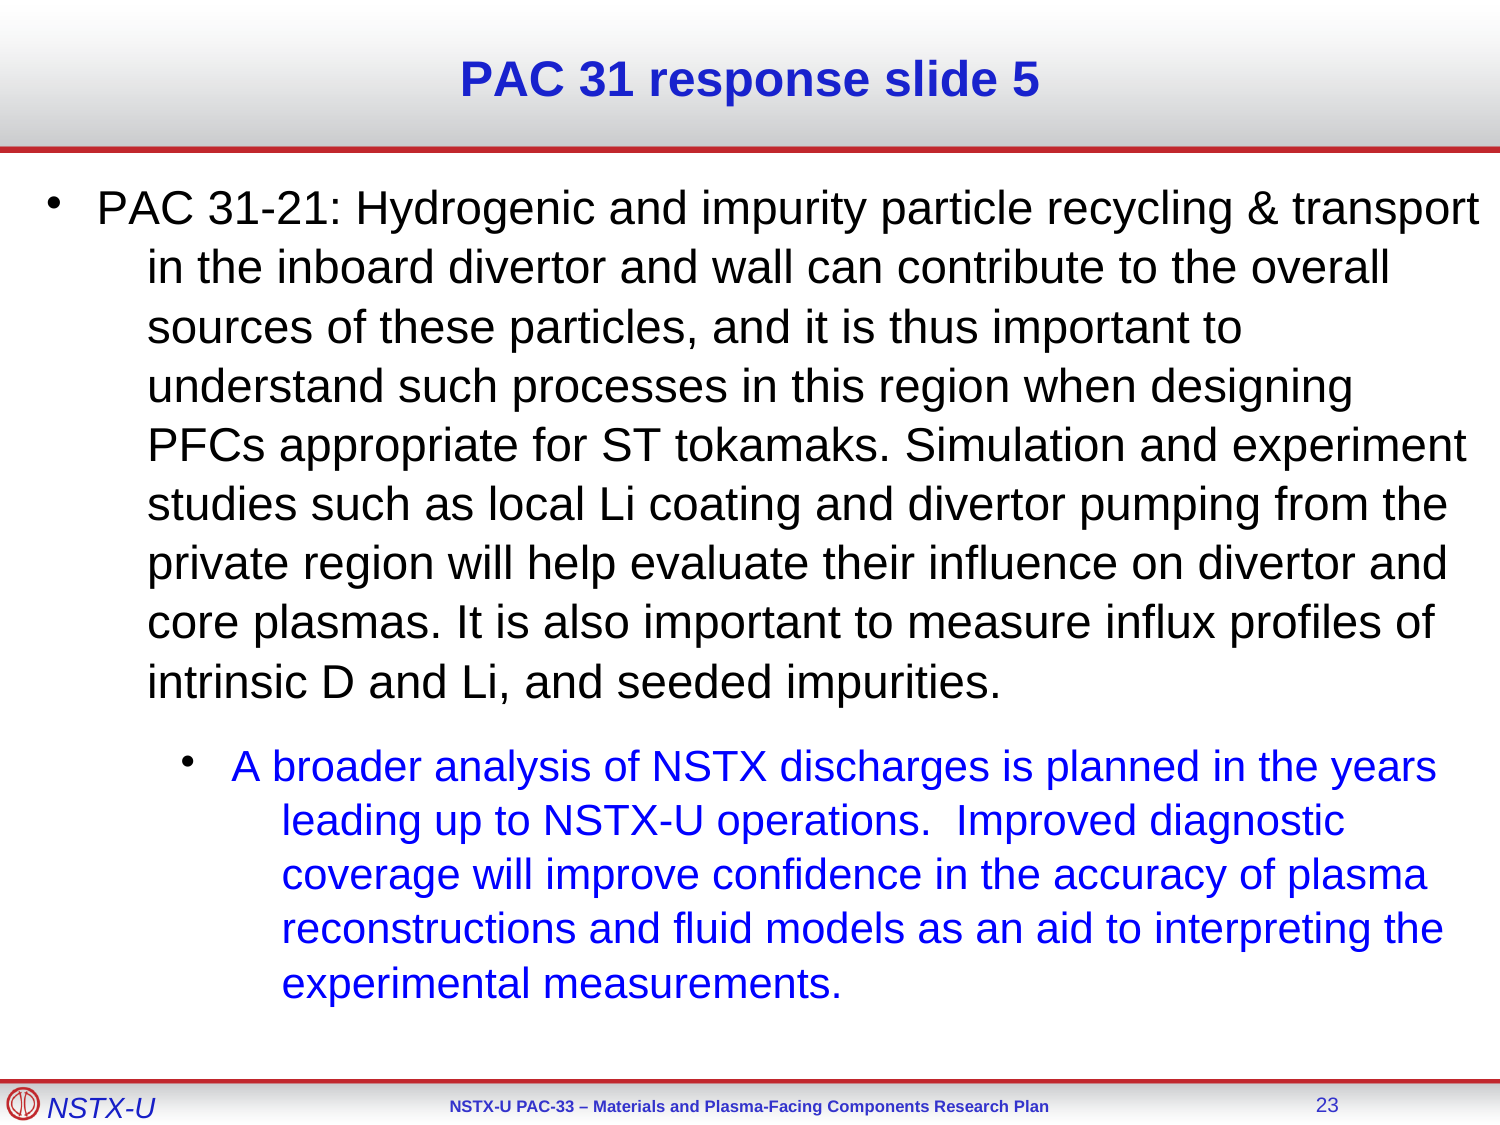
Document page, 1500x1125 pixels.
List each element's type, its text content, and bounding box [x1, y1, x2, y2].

list PAC 31-21: Hydrogenic and impurity particle recycling & transport in the inboard divertor and wall can contribute to the overall sources of these particles, and it is thus important to understand such processes in this region when designing PFCs appropriate for ST tokamaks. Simulation and experiment studies such as local Li coating and divertor pumping from the private region will help evaluate their influence on divertor and core plasmas. It is also important to measure influx profiles of intrinsic D and Li, and seeded impurities. A broader analysis of NSTX discharges is planned in the years leading up to NSTX-U operations. Improved diagnostic coverage will improve confidence in the accuracy of plasma reconstructions and fluid models as an aid to interpreting the experimental measurements. [12, 174, 1488, 1019]
title PAC 31 response slide 5 [0, 7, 1500, 143]
text_box 23 [1315, 1090, 1486, 1118]
